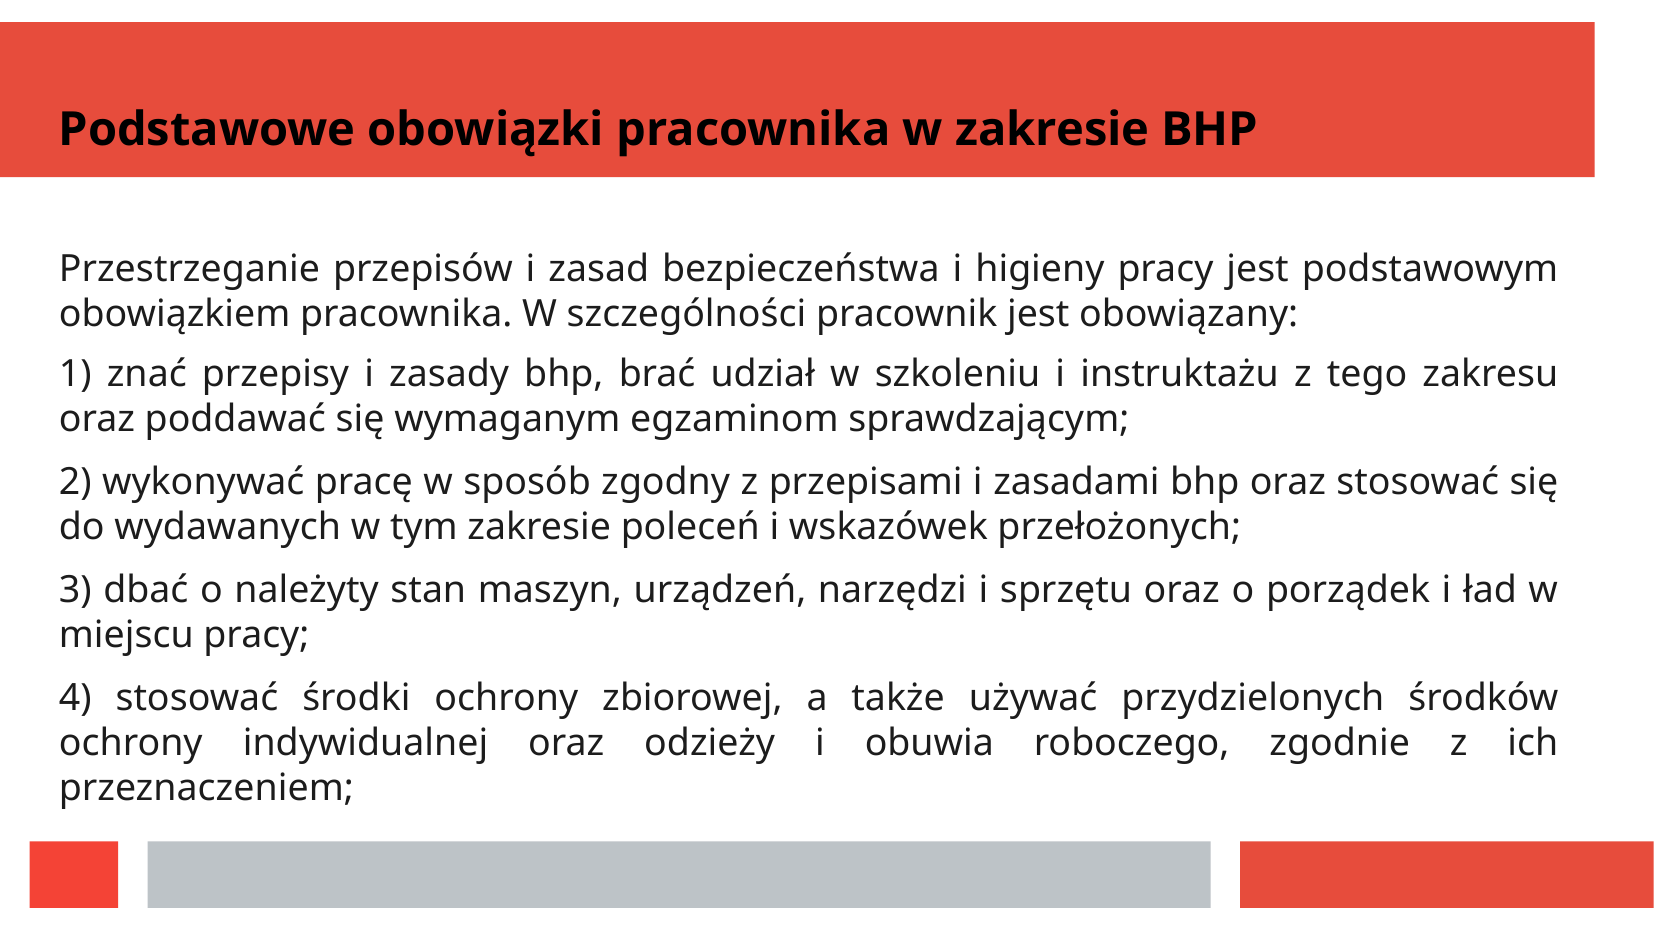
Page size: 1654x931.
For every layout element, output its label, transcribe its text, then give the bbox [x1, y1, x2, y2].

title Podstawowe obowiązki pracownika w zakresie BHP [59, 44, 1595, 156]
subtitle Przestrzeganie przepisów i zasad bezpieczeństwa i higieny pracy jest podstawowym obowiązkiem pracownika. W szczególności pracownik jest obowiązany: 1) znać przepisy i zasady bhp, brać udział w szkoleniu i instruktażu z tego zakresu oraz poddawać się wymaganym egzaminom sprawdzającym; 2) wykonywać pracę w sposób zgodny z przepisami i zasadami bhp oraz stosować się do wydawanych w tym zakresie poleceń i wskazówek przełożonych; 3) dbać o należyty stan maszyn, urządzeń, narzędzi i sprzętu oraz o porządek i ład w miejscu pracy; 4) stosować środki ochrony zbiorowej, a także używać przydzielonych środków ochrony indywidualnej oraz odzieży i obuwia roboczego, zgodnie z ich przeznaczeniem; [59, 243, 1565, 820]
